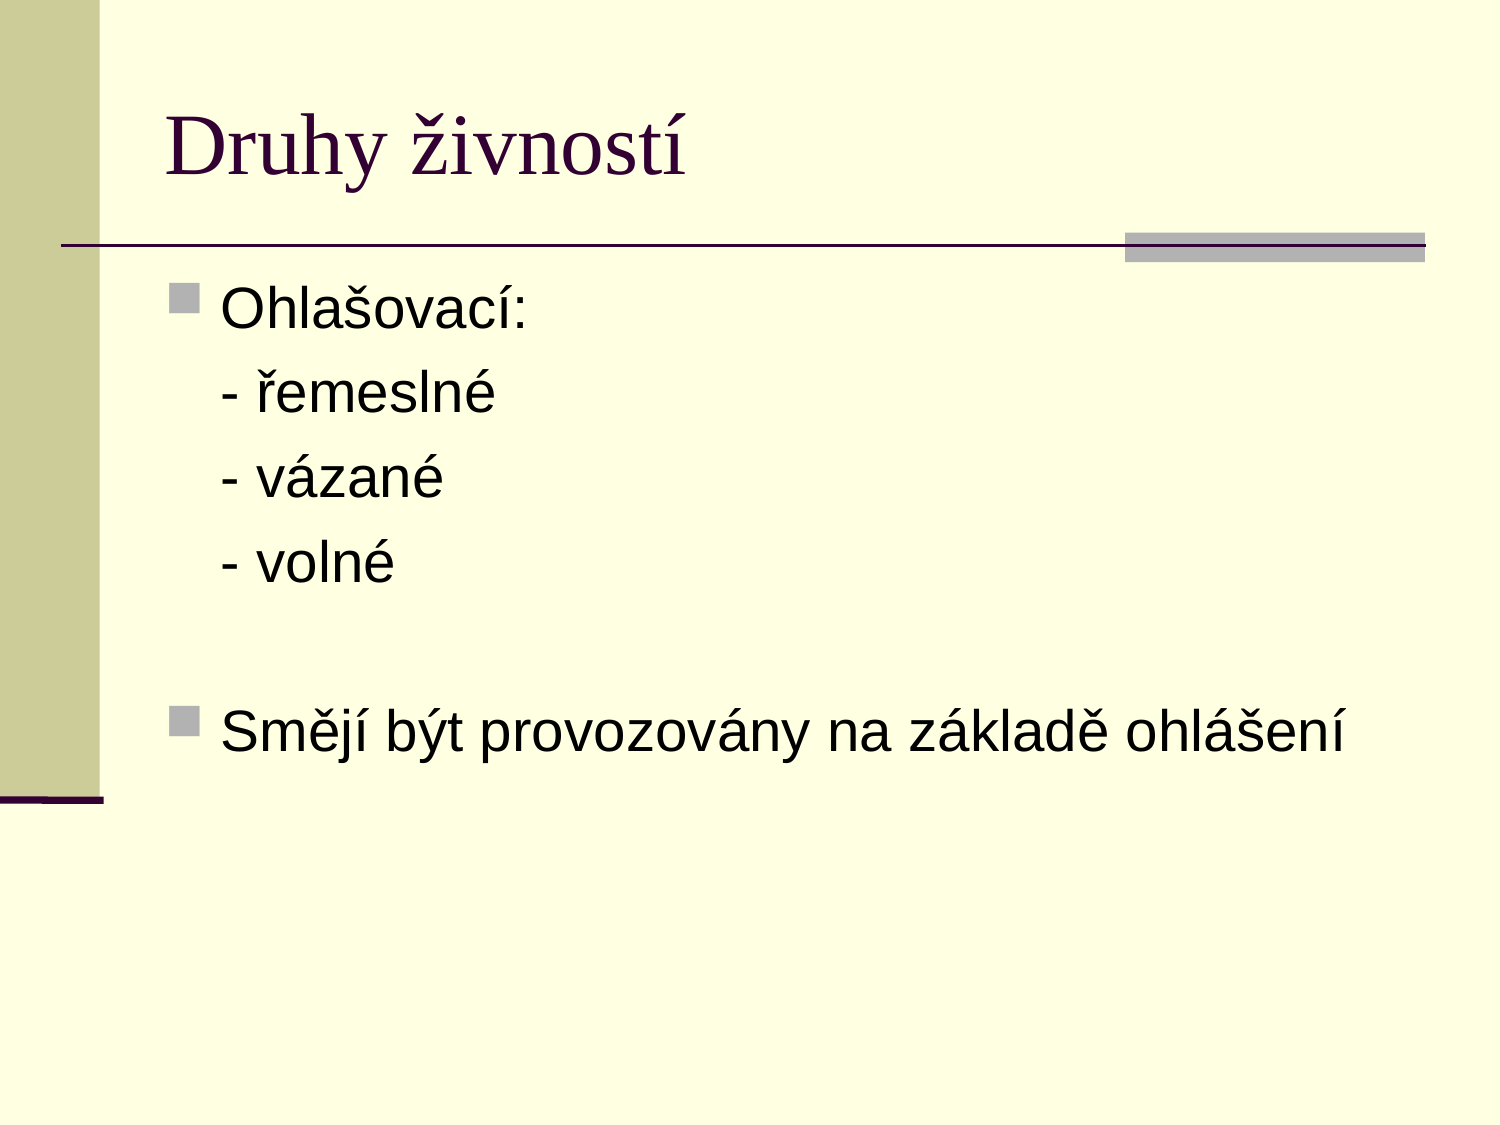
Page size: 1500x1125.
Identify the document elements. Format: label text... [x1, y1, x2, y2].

title Druhy živností [150, 45, 1426, 234]
list Ohlašovací: - řemeslné - vázané - volné Smějí být provozovány na základě ohlášení [150, 262, 1426, 1006]
